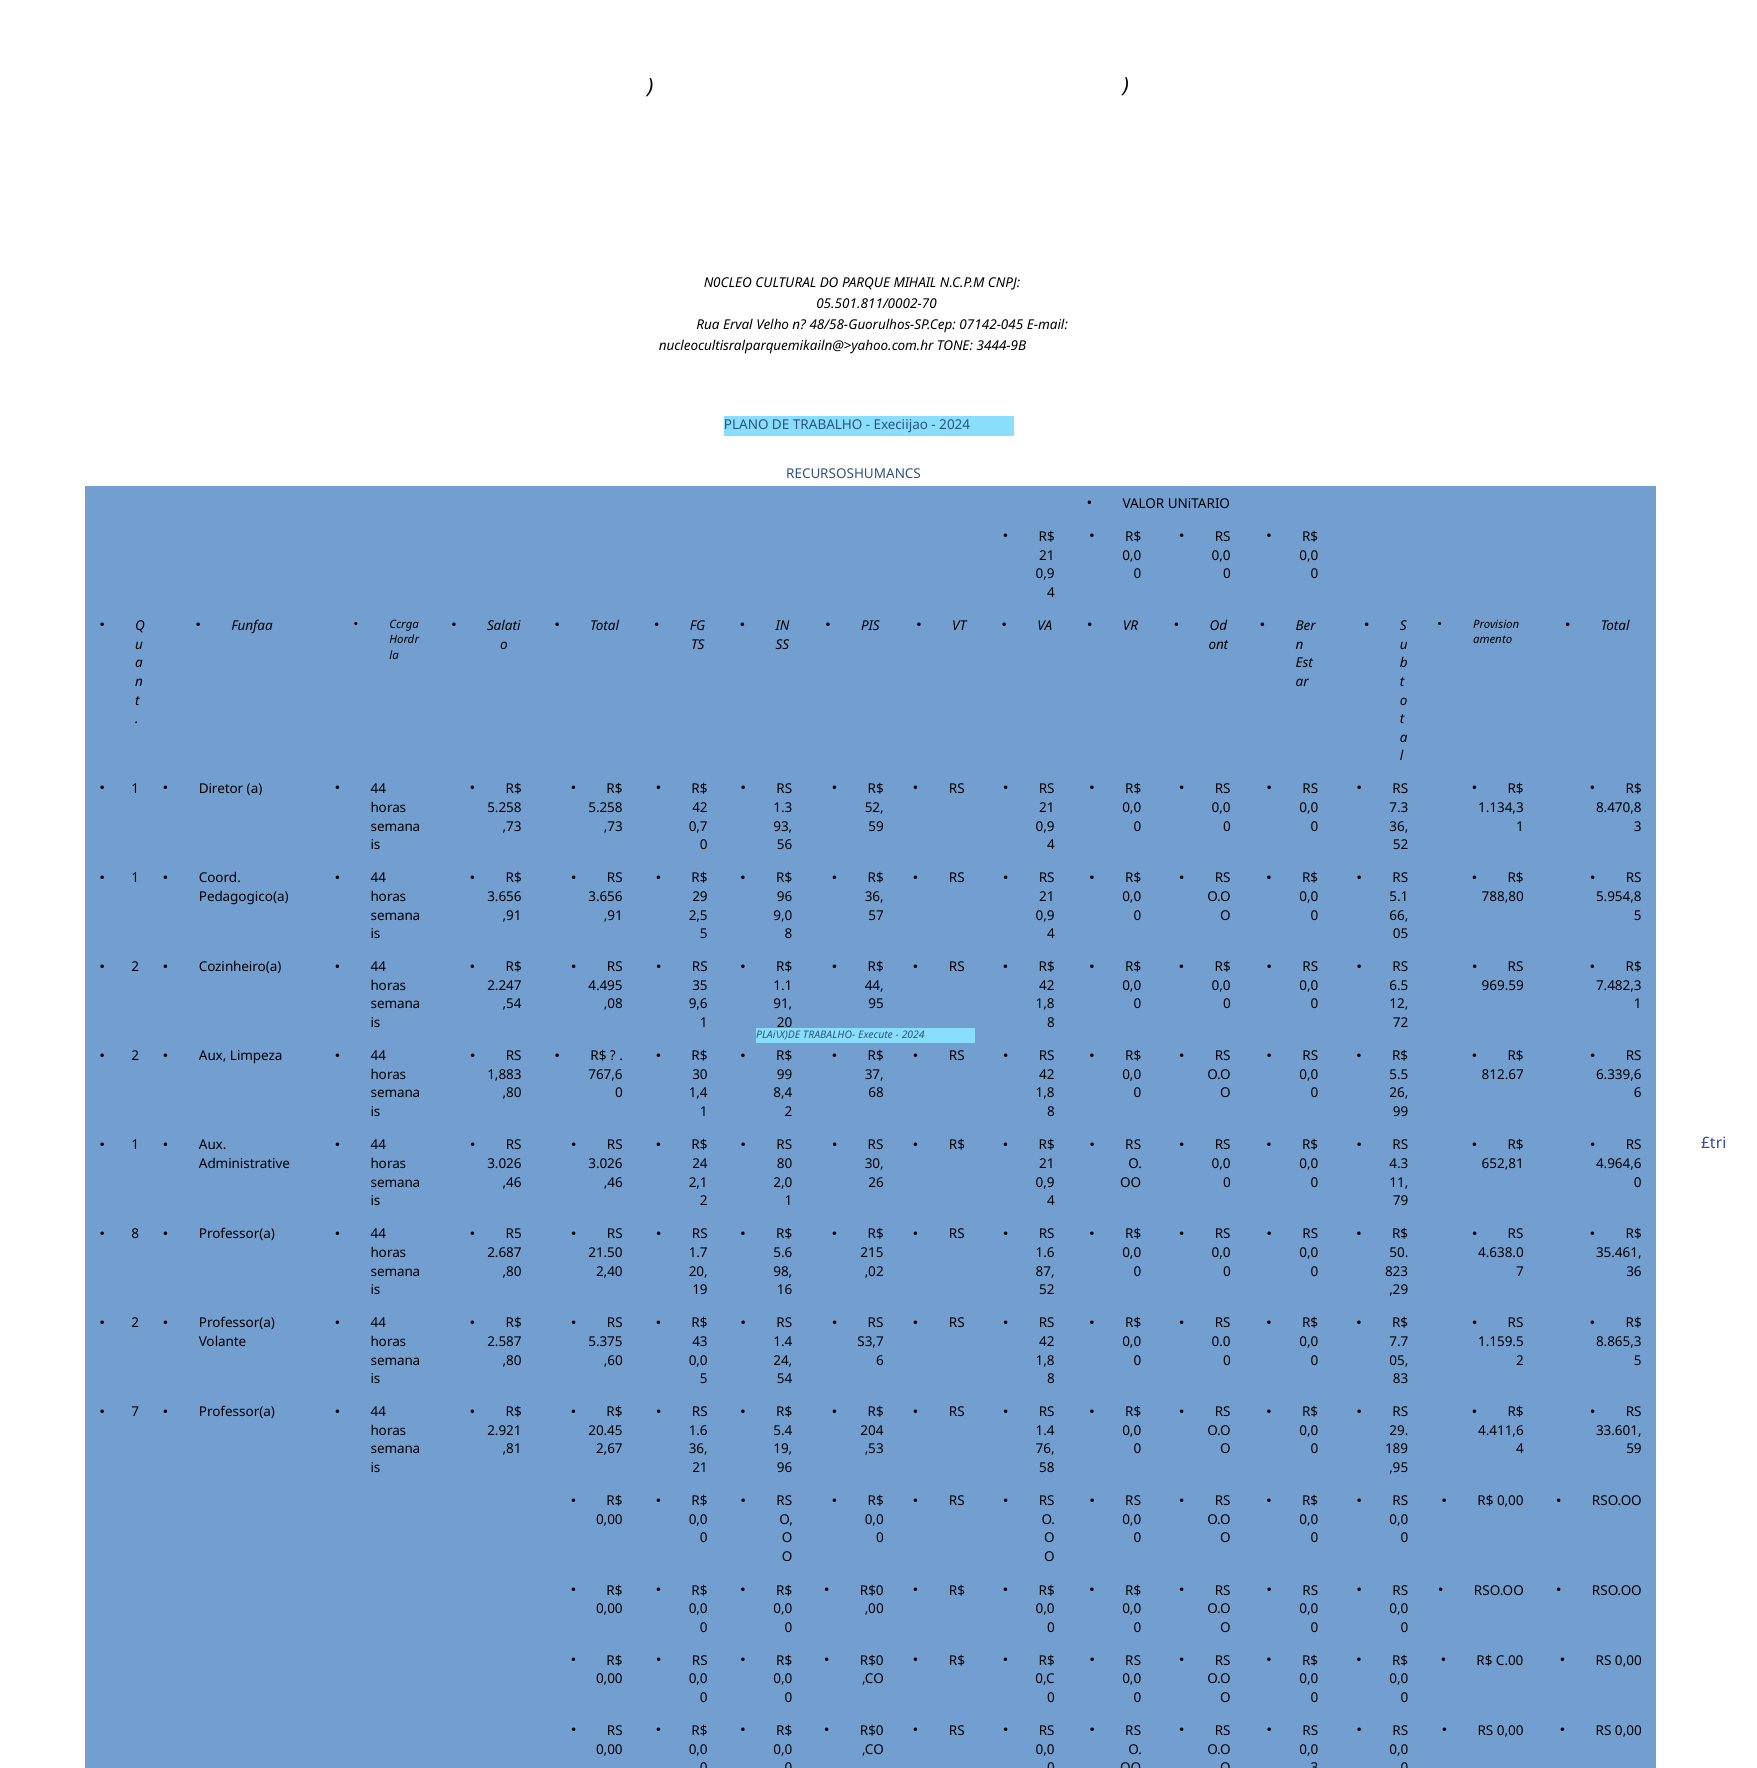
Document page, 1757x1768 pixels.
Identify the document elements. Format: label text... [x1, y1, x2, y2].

table_cell 1 [85, 772, 148, 861]
table_cell [436, 1643, 537, 1714]
table_cell [85, 1573, 148, 1643]
table_cell rSo,oo [722, 1484, 807, 1573]
table_cell R$ 215,02 [807, 1217, 898, 1306]
table_cell RS 0,00 [1333, 1484, 1423, 1573]
table_cell 44 horas semanais [320, 1306, 436, 1395]
table_cell RS 0,00 [1333, 1573, 1423, 1643]
table_cell RS [898, 772, 984, 861]
table_cell 44 horas semanais [320, 861, 436, 950]
table_cell RS 0,00 [1156, 1128, 1245, 1217]
table_cell RSO.OO [1156, 1039, 1245, 1128]
table_cell R$ [898, 1643, 984, 1714]
table_cell RS 5.954,85 [1539, 861, 1656, 950]
table_cell R$0,CO [807, 1643, 898, 1714]
table_cell RS [898, 950, 984, 1039]
table_cell RS 0.00 [1156, 1306, 1245, 1395]
table_cell Aux. Administrative [148, 1128, 320, 1217]
table_cell R$ 969,08 [722, 861, 807, 950]
table_cell RS 0,00 [1539, 1714, 1656, 1768]
table_cell R$ 292,55 [638, 861, 722, 950]
table_cell VA [984, 609, 1069, 772]
table_cell RS 5.375,60 [537, 1306, 638, 1395]
table_cell RS 0,00 [1245, 1217, 1333, 1306]
table_cell R$ 52,59 [807, 772, 898, 861]
table_cell R$ 0,00 [1069, 1306, 1156, 1395]
table_cell Odont [1156, 609, 1245, 772]
table_cell RS 30,26 [807, 1128, 898, 1217]
table_header [1333, 486, 1656, 609]
table_cell RS 969.59 [1423, 950, 1539, 1039]
table_cell RS 421,88 [984, 1306, 1069, 1395]
table_cell RS S3,76 [807, 1306, 898, 1395]
table_cell R$ [898, 1128, 984, 1217]
table_cell RS 1.476,58 [984, 1395, 1069, 1484]
table_cell R$ 998,42 [722, 1039, 807, 1128]
table_cell [148, 1643, 320, 1714]
table_cell R$ 35.461,36 [1539, 1217, 1656, 1306]
table_cell R$ 0,00 [1069, 861, 1156, 950]
table_cell 1 [85, 1128, 148, 1217]
table_cell [320, 1714, 436, 1768]
table_cell R$ 7.482,31 [1539, 950, 1656, 1039]
text_box N0CLEO CULTURAL DO PARQUE MIHAIL N.C.P.M CNPJ: 05.501.811/0002-70 Rua Erval Velho n? 48/58-Guorulhos-SP.Cep: 07142-045 E-mail: nucleocultisralparquemikailn@>yahoo.com.hr TONE: 3444-9B [659, 269, 1135, 356]
table_cell R$ 210,94 [984, 1128, 1069, 1217]
table_cell R$ 36,57 [807, 861, 898, 950]
table_cell R$0,00 [807, 1573, 898, 1643]
table_cell RS 3.026,46 [537, 1128, 638, 1217]
table_cell RS [898, 1484, 984, 1573]
table_cell RS 0,00 [1245, 950, 1333, 1039]
table_cell R$ 0,00 [1069, 1395, 1156, 1484]
table_cell RS 0,00 [1156, 772, 1245, 861]
table_cell R$ 3.656,91 [436, 861, 537, 950]
table_cell 2 [85, 1306, 148, 1395]
table_cell RSO.OO [1423, 1573, 1539, 1643]
table_cell R$ 8.865,35 [1539, 1306, 1656, 1395]
text_box RECURSOSHUMANCS [786, 465, 952, 486]
table_cell R$ 0,00 [1245, 1306, 1333, 1395]
table_cell Cozinheiro(a) [148, 950, 320, 1039]
text_box ) [647, 73, 668, 106]
table_cell RS 421,88 [984, 1039, 1069, 1128]
table_cell R$ 5.526,99 [1333, 1039, 1423, 1128]
table_cell RS 6.339,66 [1539, 1039, 1656, 1128]
table_cell 2 [85, 950, 148, 1039]
table_cell [85, 1643, 148, 1714]
table_cell [320, 1484, 436, 1573]
table_cell Professor(a) [148, 1217, 320, 1306]
table_cell Salatio [436, 609, 537, 772]
table_cell R$ 301,41 [638, 1039, 722, 1128]
table_cell VR [1069, 609, 1156, 772]
table_cell [85, 1714, 148, 1768]
table_cell RS 0,00 [1245, 1039, 1333, 1128]
table_cell RSO.OO [984, 1484, 1069, 1573]
table_cell R$ 210,94 [984, 520, 1069, 609]
table_cell R5 2.687,80 [436, 1217, 537, 1306]
table_cell R$ 812.67 [1423, 1039, 1539, 1128]
table_cell [436, 1484, 537, 1573]
table_cell RSO.OO [1539, 1573, 1656, 1643]
table_cell [148, 1573, 320, 1643]
table_cell 8 [85, 1217, 148, 1306]
table_cell Provisionamento [1423, 609, 1539, 772]
table_cell RS 0,00 [1156, 1217, 1245, 1306]
table_cell R$ 37,68 [807, 1043, 898, 1128]
table_header VALOR UNiTARIO [984, 486, 1333, 520]
table_cell R$ 2.587,80 [436, 1306, 537, 1395]
table_cell [436, 1573, 537, 1643]
table_cell RS 802,01 [722, 1128, 807, 1217]
table_cell R$ 0,00 [722, 1714, 807, 1768]
table_cell RSO.OO [1156, 1714, 1245, 1768]
table_cell R$ 0,00 [1245, 1484, 1333, 1573]
table_cell R$ 0,00 [1423, 1484, 1539, 1573]
table_cell R$ 0,00 [638, 1573, 722, 1643]
table_cell RS [898, 1217, 984, 1306]
table_cell [148, 1484, 320, 1573]
table_cell RS 0,00 [638, 1643, 722, 1714]
table_cell R$ 0,00 [537, 1484, 638, 1573]
table_cell RS 1.687,52 [984, 1217, 1069, 1306]
table_cell R$ 0,00 [1245, 1395, 1333, 1484]
table_cell RS 6.512,72 [1333, 950, 1423, 1039]
table_cell Total [1539, 609, 1656, 772]
table_cell RS 3.656,91 [537, 861, 638, 950]
table_cell Professor(a) [148, 1395, 320, 1484]
table_cell R$ 0,00 [1069, 520, 1156, 609]
table_cell Subtotal [1333, 609, 1423, 772]
table_cell R$ 0,00 [1245, 1128, 1333, 1217]
table_cell R$ 420,70 [638, 772, 722, 861]
table_cell RS 1.636,21 [638, 1395, 722, 1484]
table_cell RSO.OO [1156, 1573, 1245, 1643]
table_cell R$ C.00 [1423, 1643, 1539, 1714]
table_cell R$ 5.698,16 [722, 1217, 807, 1306]
table_cell R$ 204,53 [807, 1395, 898, 1484]
table_cell RS [898, 1039, 984, 1128]
table_cell [436, 1714, 537, 1768]
table_cell 44 horas semanais [320, 950, 436, 1039]
table_cell RS 1.720,19 [638, 1217, 722, 1306]
table_cell RS 0,00 [984, 1714, 1069, 1768]
table_cell FGTS [638, 609, 722, 772]
table_header [85, 486, 984, 609]
table_cell R$ 5.258,73 [436, 772, 537, 861]
table_cell RS 1,883,80 [436, 1039, 537, 1128]
table_cell RSO.OO [1069, 1128, 1156, 1217]
table_cell Diretor (a) [148, 772, 320, 861]
table_cell R$ 7.705,83 [1333, 1306, 1423, 1395]
table_cell RS 29.189,95 [1333, 1395, 1423, 1484]
table_cell RS 3.026,46 [436, 1128, 537, 1217]
table_cell RS 0,00 [1069, 1484, 1156, 1573]
table_cell R$ 0,00 [1245, 1643, 1333, 1714]
table_cell R$ 652,81 [1423, 1128, 1539, 1217]
table_cell RSO.OO [1156, 1643, 1245, 1714]
table_cell RS 5.166,05 [1333, 861, 1423, 950]
table_cell R$ 0,00 [1069, 772, 1156, 861]
table_cell RS 33.601,59 [1539, 1395, 1656, 1484]
table_cell RS 7.336,52 [1333, 772, 1423, 861]
table_cell R$ 0,00 [807, 1484, 898, 1573]
table_cell 2 [85, 1039, 148, 1128]
table_cell RS 4.638.07 [1423, 1217, 1539, 1306]
table_cell Coord. Pedagogico(a) [148, 861, 320, 950]
table_cell RSO.OO [1539, 1484, 1656, 1573]
table_cell RS 4.495,08 [537, 950, 638, 1039]
table_cell 44 horas semanais [320, 1039, 436, 1128]
table_cell INSS [722, 609, 807, 772]
table_cell RS 4.964,60 [1539, 1128, 1656, 1217]
table_cell R$ 5.419,96 [722, 1395, 807, 1484]
table_cell RSO.OO [1156, 1484, 1245, 1573]
table_cell R$0,C0 [984, 1643, 1069, 1714]
table_cell [85, 1484, 148, 1573]
table_cell Funfaa [148, 609, 320, 772]
table_cell RS 1.159.52 [1423, 1306, 1539, 1395]
table_cell R$ 4.411,64 [1423, 1395, 1539, 1484]
table_cell R$ 0,00 [1156, 950, 1245, 1039]
table_cell R$ 1.191,20 [722, 950, 807, 1039]
text_box ) [1123, 71, 1143, 103]
table_cell R$ 5.258,73 [537, 772, 638, 861]
table_cell R$ 0,00 [984, 1573, 1069, 1643]
table_cell RS 4.311,79 [1333, 1128, 1423, 1217]
table_cell 1 [85, 861, 148, 950]
table_cell 44 horas semanais [320, 772, 436, 861]
table_cell R$ 0,00 [1245, 861, 1333, 950]
table_cell RS [898, 861, 984, 950]
table_cell R$ 0,00 [638, 1714, 722, 1768]
table_cell RS [898, 1306, 984, 1395]
table_cell R$ 8.470,83 [1539, 772, 1656, 861]
table_cell RS 0,00 [1333, 1714, 1423, 1768]
table_cell Total [537, 609, 638, 772]
table_cell R$ 0,00 [1069, 1039, 1156, 1128]
table_cell RS [898, 1395, 984, 1484]
table_cell R$ 0,00 [537, 1643, 638, 1714]
table_cell Professor(a) Volante [148, 1306, 320, 1395]
table_cell R$ 0,00 [1069, 1217, 1156, 1306]
table_cell R$ 0,00 [638, 1484, 722, 1573]
table_cell Aux, Limpeza [148, 1039, 320, 1128]
table_cell R$ 50.823,29 [1333, 1217, 1423, 1306]
table_cell R$ 44,95 [807, 950, 898, 1028]
table_cell R$ ? .767,60 [537, 1039, 638, 1128]
table_cell R$0,CO [807, 1714, 898, 1768]
table_cell RSO.OO [1156, 861, 1245, 950]
text_box £tri [1701, 1133, 1724, 1192]
table_cell RSO.OO [1069, 1714, 1156, 1768]
table_cell Ccrga Hordrla [320, 609, 436, 772]
table_cell R$ 0,00 [537, 1573, 638, 1643]
table_cell R$0,00 [1245, 520, 1333, 609]
table_cell [320, 1643, 436, 1714]
table_cell R$ 0,00 [1069, 950, 1156, 1039]
table_cell R$ 0,00 [722, 1573, 807, 1643]
table_cell Quant. [85, 609, 148, 772]
table_cell RS 0,00 [537, 1714, 638, 1768]
table_cell RS 359,61 [638, 950, 722, 1039]
table_cell R$ 421,88 [984, 950, 1069, 1039]
table_cell Bern Estar [1245, 609, 1333, 772]
table_cell R$ 2.247,54 [436, 950, 537, 1039]
table_cell R$ 20.452,67 [537, 1395, 638, 1484]
table_cell R$ 242,12 [638, 1128, 722, 1217]
table_cell RS 0,00 [1539, 1643, 1656, 1714]
table_cell R$ 788,80 [1423, 861, 1539, 950]
table_cell RS [898, 1714, 984, 1768]
table_cell 44 horas semanais [320, 1395, 436, 1484]
table_cell 44 horas semanais [320, 1217, 436, 1306]
table_cell R$ 0,00 [722, 1643, 807, 1714]
table_cell RS 1.424,54 [722, 1306, 807, 1395]
table_cell [148, 1714, 320, 1768]
table_cell R$ 0,00 [1333, 1643, 1423, 1714]
table_cell R$ 1.134,31 [1423, 772, 1539, 861]
table_cell RS 1.393,56 [722, 772, 807, 861]
table_cell RS 210,94 [984, 772, 1069, 861]
table_cell RS 0,00 [1423, 1714, 1539, 1768]
table_cell R$ [898, 1573, 984, 1643]
text_box PLAi\X)DE TRABALHO- Execute - 2024 [756, 1028, 975, 1043]
text_box PLANO DE TRABALHO - Execiijao - 2024 [724, 416, 1014, 436]
table_cell RS 0,00 [1069, 1643, 1156, 1714]
table_cell RS 0,03 [1245, 1714, 1333, 1768]
table_cell 44 horas semanais [320, 1128, 436, 1217]
table_cell PIS [807, 609, 898, 772]
table_cell VT [898, 609, 984, 772]
table_cell R$ 0,00 [1069, 1573, 1156, 1643]
table_cell RS 210,94 [984, 861, 1069, 950]
table_cell R$ 430,05 [638, 1306, 722, 1395]
table_cell 7 [85, 1395, 148, 1484]
table_cell RS 0,00 [1245, 1573, 1333, 1643]
table_cell RSO.OO [1156, 1395, 1245, 1484]
table_cell RS 21.502,40 [537, 1217, 638, 1306]
table_cell RS 0,00 [1245, 772, 1333, 861]
table_cell RS 0,00 [1156, 520, 1245, 609]
table_cell R$ 2.921,81 [436, 1395, 537, 1484]
table_cell [320, 1573, 436, 1643]
